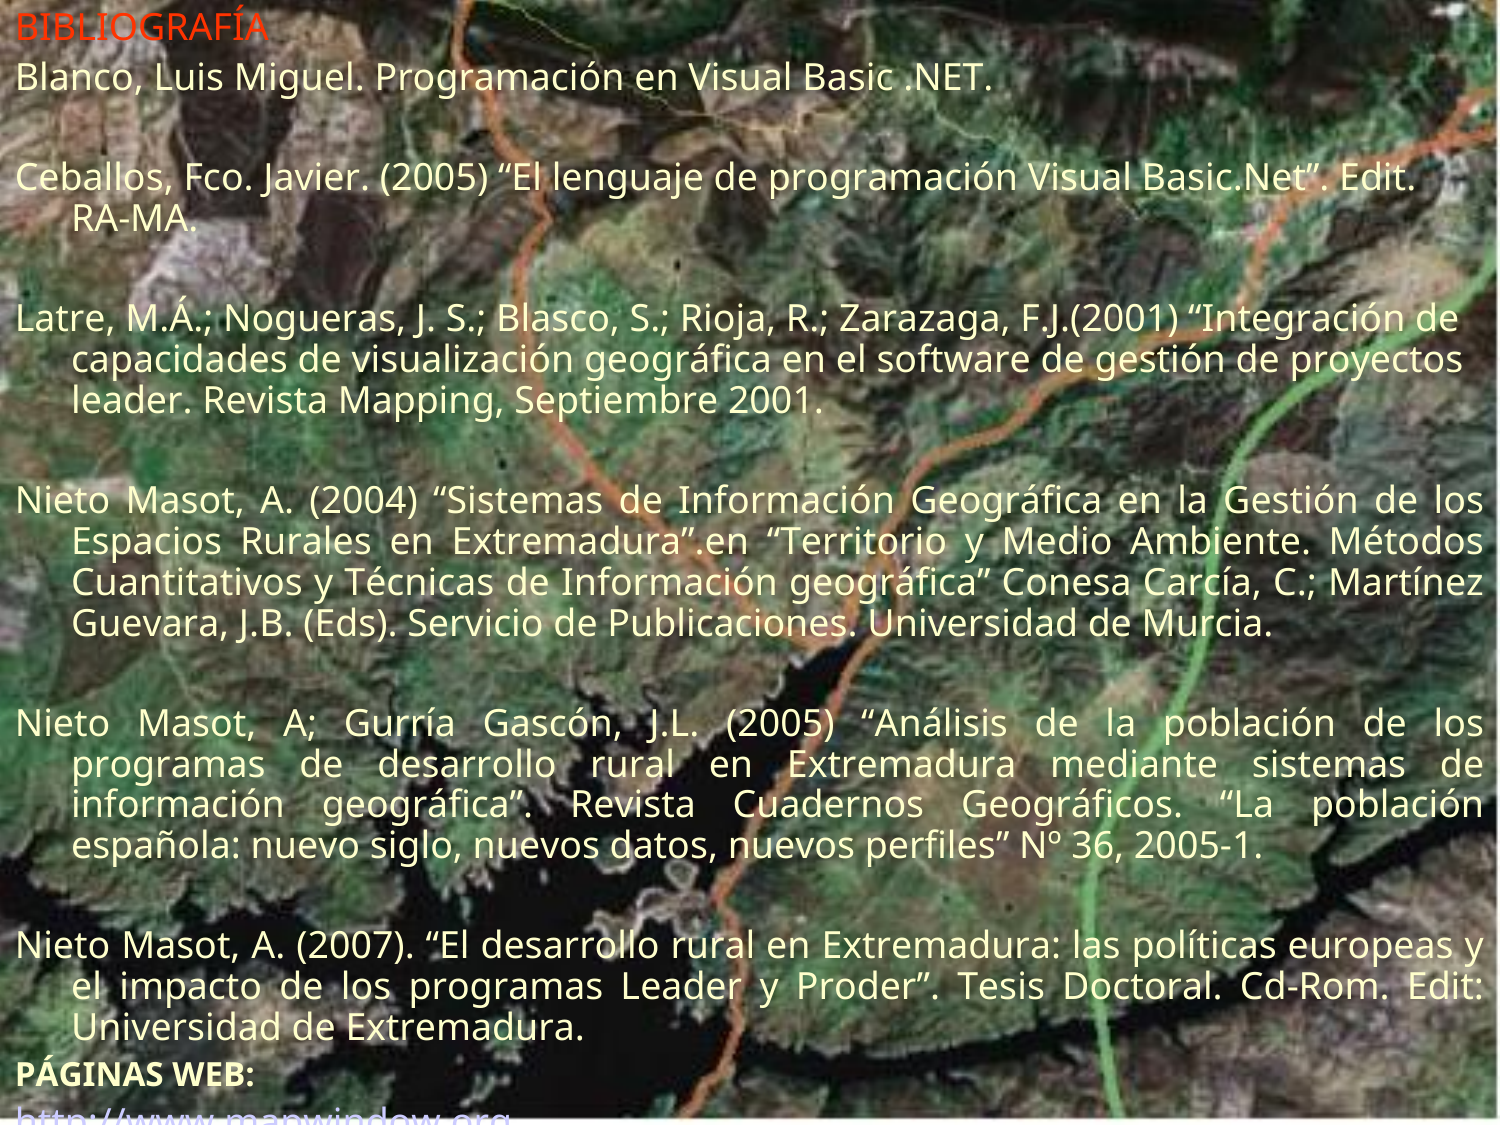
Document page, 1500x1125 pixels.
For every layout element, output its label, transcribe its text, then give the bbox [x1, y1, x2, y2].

list BIBLIOGRAFÍA Blanco, Luis Miguel. Programación en Visual Basic .NET. Ceballos, Fco. Javier. (2005) “El lenguaje de programación Visual Basic.Net”. Edit. RA-MA. Latre, M.Á.; Nogueras, J. S.; Blasco, S.; Rioja, R.; Zarazaga, F.J.(2001) “Integración de capacidades de visualización geográfica en el software de gestión de proyectos leader. Revista Mapping, Septiembre 2001. Nieto Masot, A. (2004) “Sistemas de Información Geográfica en la Gestión de los Espacios Rurales en Extremadura”.en “Territorio y Medio Ambiente. Métodos Cuantitativos y Técnicas de Información geográfica” Conesa Carcía, C.; Martínez Guevara, J.B. (Eds). Servicio de Publicaciones. Universidad de Murcia. Nieto Masot, A; Gurría Gascón, J.L. (2005) “Análisis de la población de los programas de desarrollo rural en Extremadura mediante sistemas de información geográfica”. Revista Cuadernos Geográficos. “La población española: nuevo siglo, nuevos datos, nuevos perfiles” Nº 36, 2005-1. Nieto Masot, A. (2007). “El desarrollo rural en Extremadura: las políticas europeas y el impacto de los programas Leader y Proder”. Tesis Doctoral. Cd-Rom. Edit: Universidad de Extremadura. PÁGINAS WEB: http://www.mapwindow.org http://svn.mapwindow.org/svnroot/ http://www.mapwindow.org/wiki/index.php/Main_Page [0, 0, 1500, 1125]
